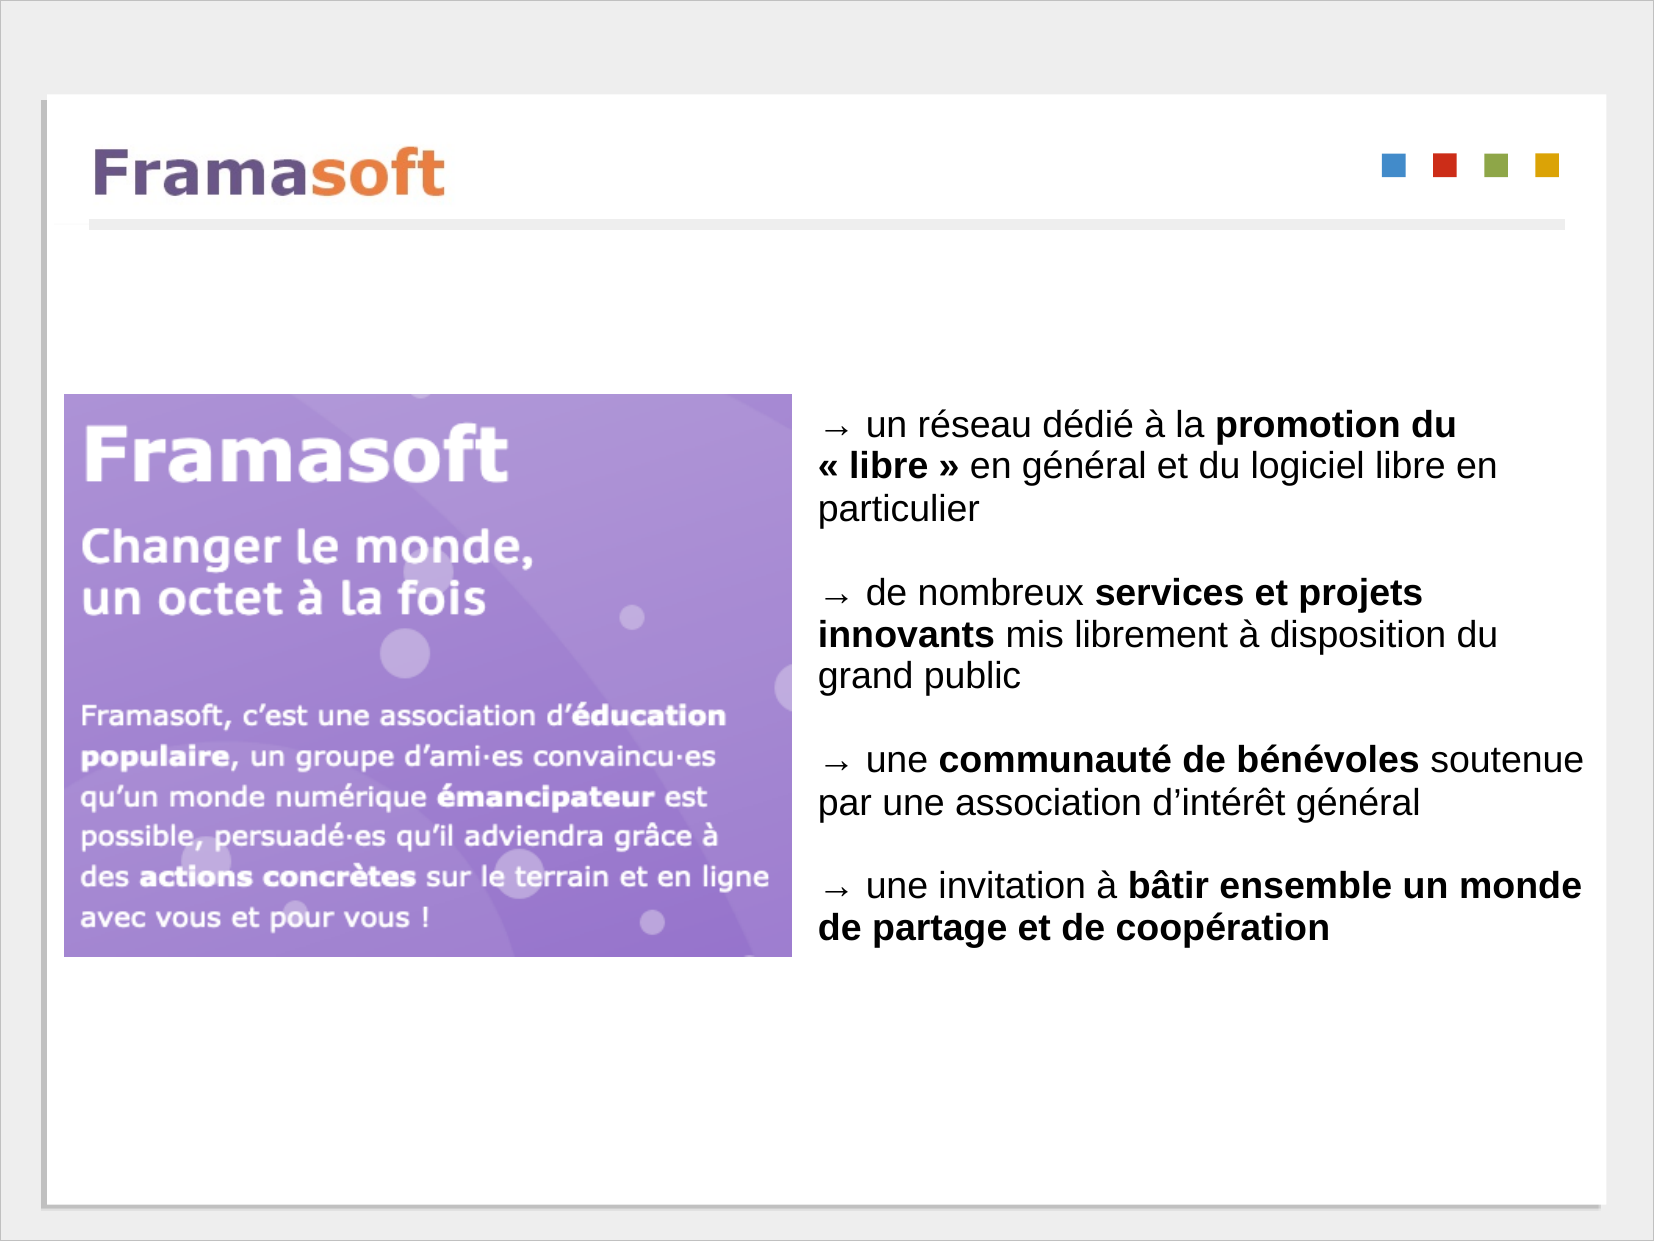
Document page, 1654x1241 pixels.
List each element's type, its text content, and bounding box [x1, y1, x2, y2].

text_box [0, 0, 1654, 1241]
picture [64, 394, 792, 957]
text_box → un réseau dédié à la promotion du « libre » en général et du logiciel libre en particulier → de nombreux services et projets innovants mis librement à disposition du grand public → une communauté de bénévoles soutenue par une association d’intérêt général → une invitation à bâtir ensemble un monde de partage et de coopération [803, 395, 1607, 999]
picture [54, 104, 508, 225]
